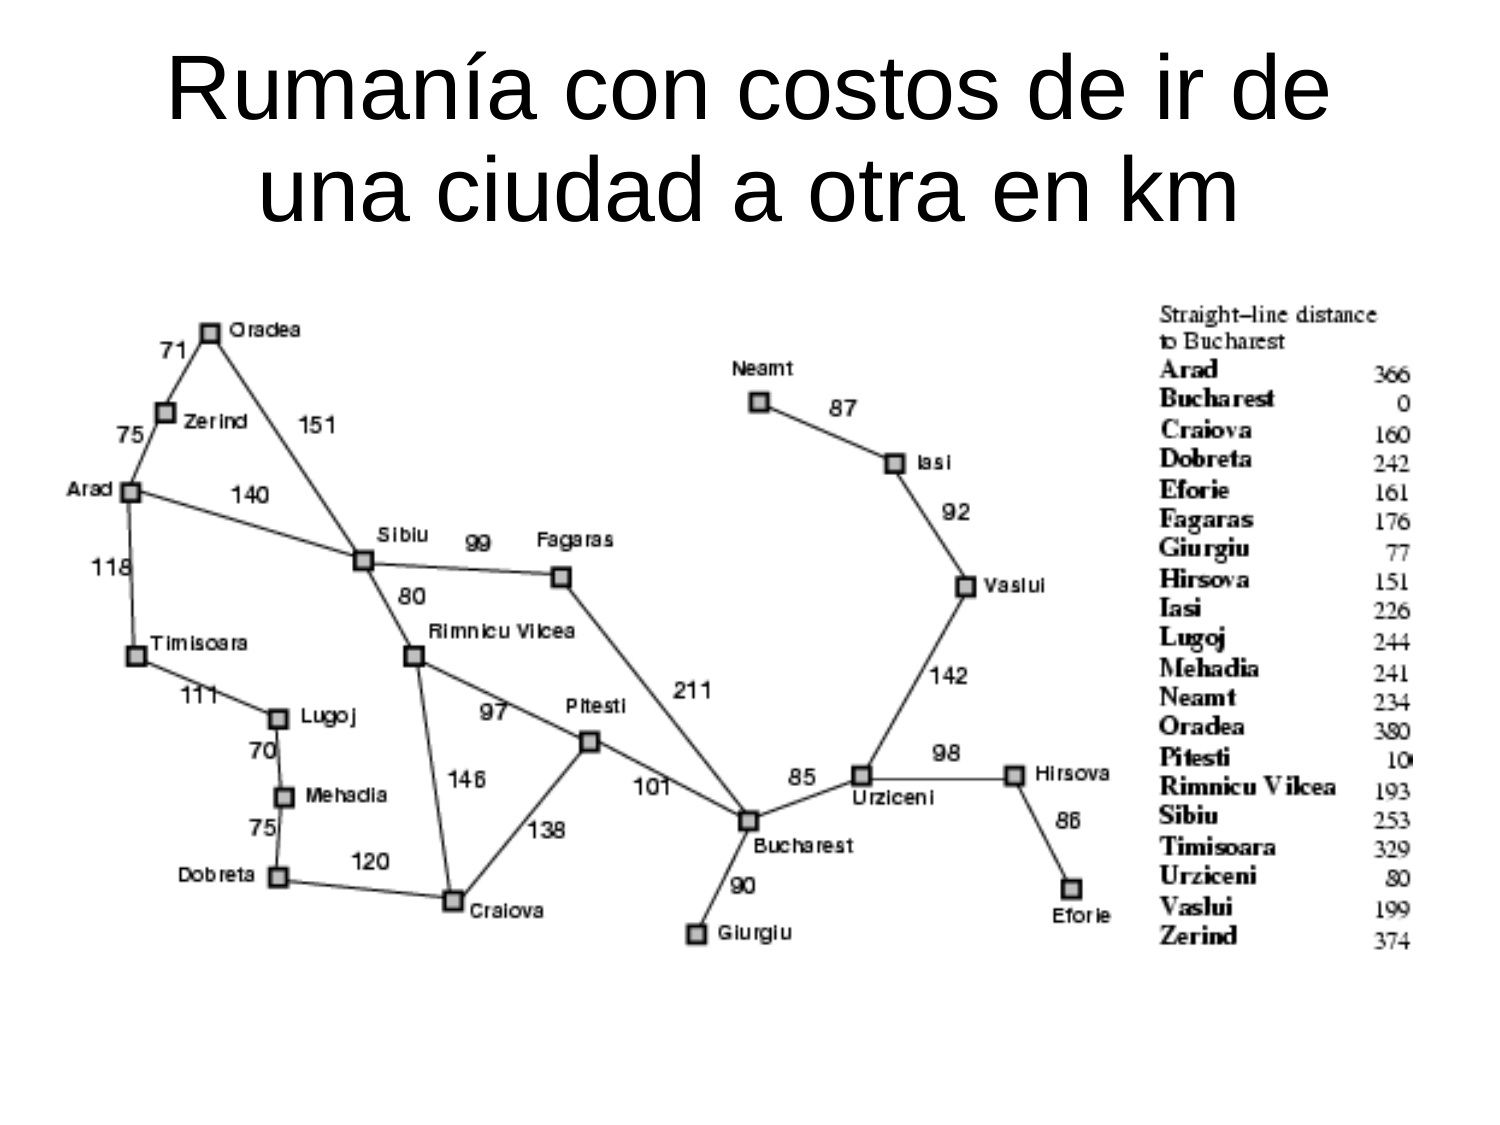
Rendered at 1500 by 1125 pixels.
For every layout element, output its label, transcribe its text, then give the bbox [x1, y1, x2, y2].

title Rumanía con costos de ir de una ciudad a otra en km [75, 24, 1426, 254]
picture [62, 299, 1413, 962]
